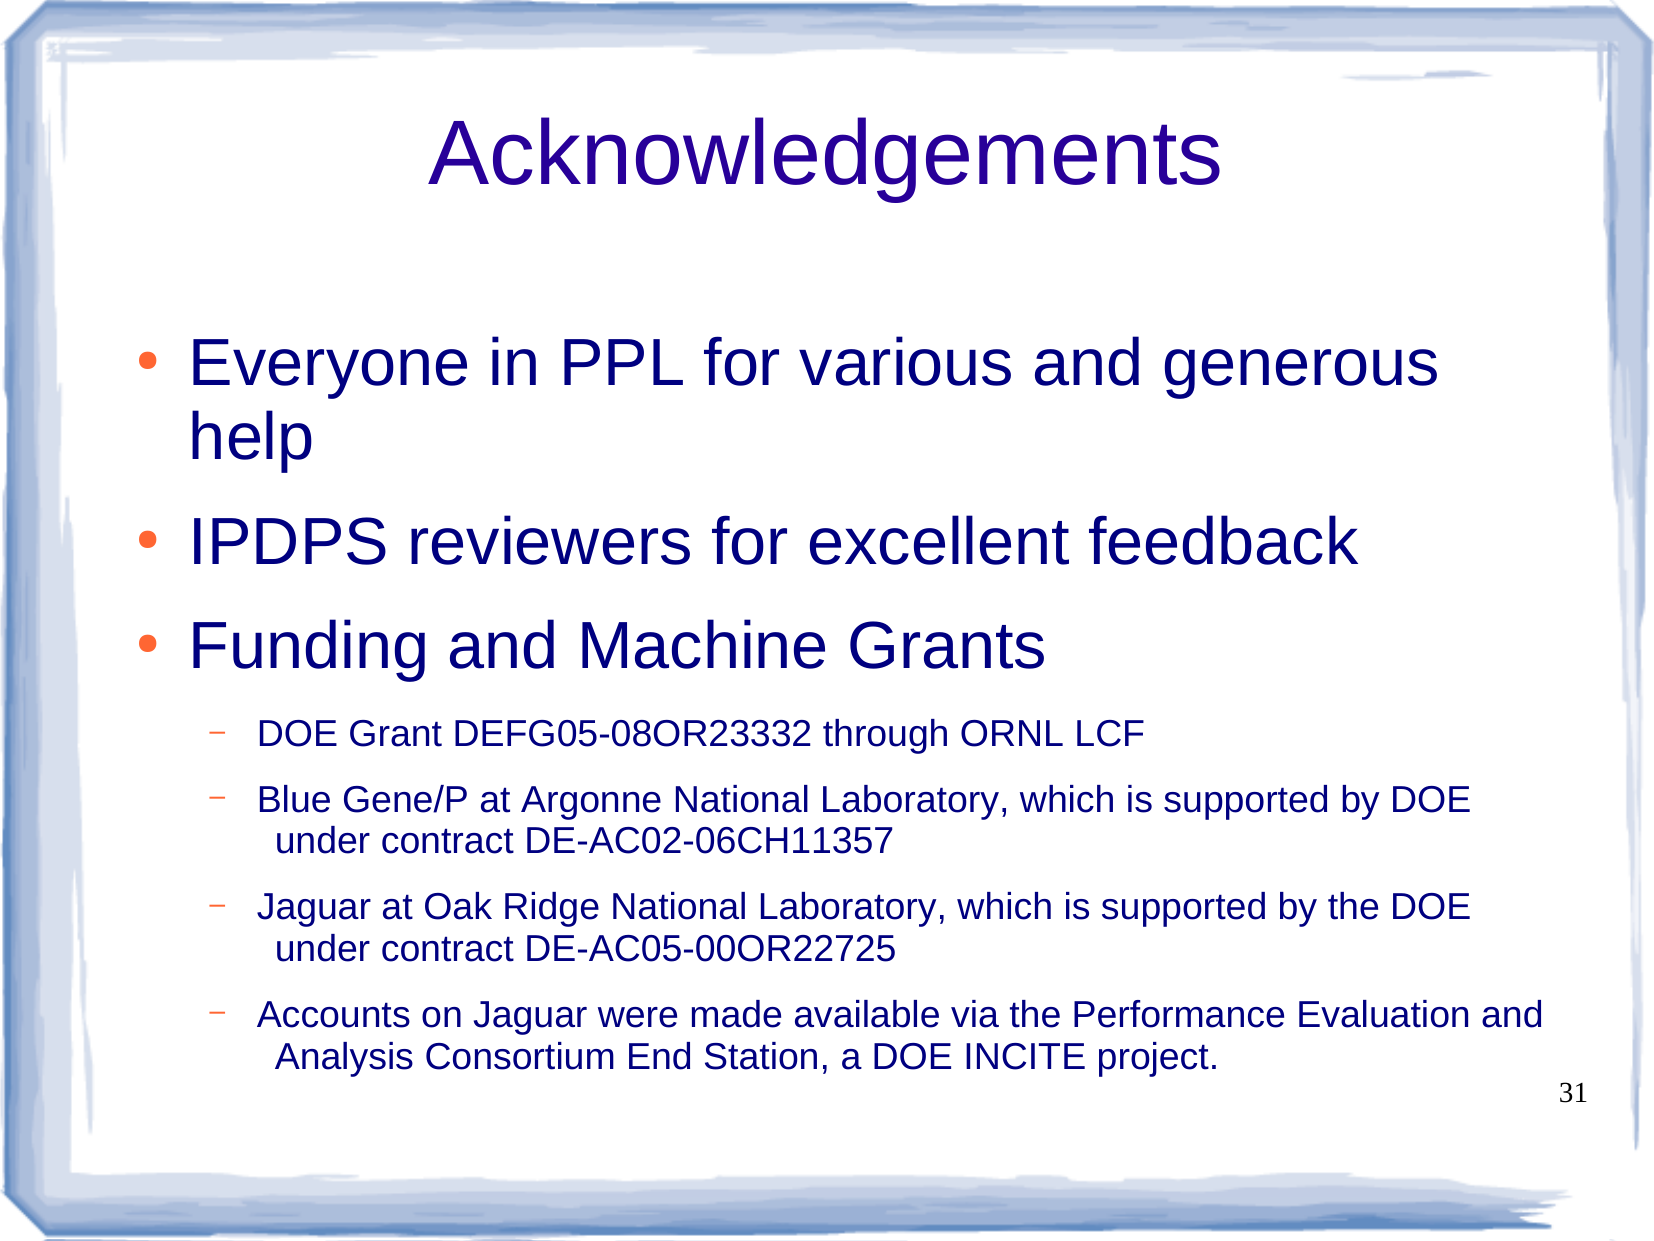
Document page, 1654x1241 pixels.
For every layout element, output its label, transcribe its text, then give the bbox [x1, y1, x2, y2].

list Everyone in PPL for various and generous help IPDPS reviewers for excellent feedback Funding and Machine Grants DOE Grant DEFG05-08OR23332 through ORNL LCF Blue Gene/P at Argonne National Laboratory, which is supported by DOE under contract DE-AC02-06CH11357 Jaguar at Oak Ridge National Laboratory, which is supported by the DOE under contract DE-AC05-00OR22725 Accounts on Jaguar were made available via the Performance Evaluation and Analysis Consortium End Station, a DOE INCITE project. [118, 324, 1571, 1176]
picture [0, 0, 1654, 1241]
title Acknowledgements [82, 56, 1571, 250]
